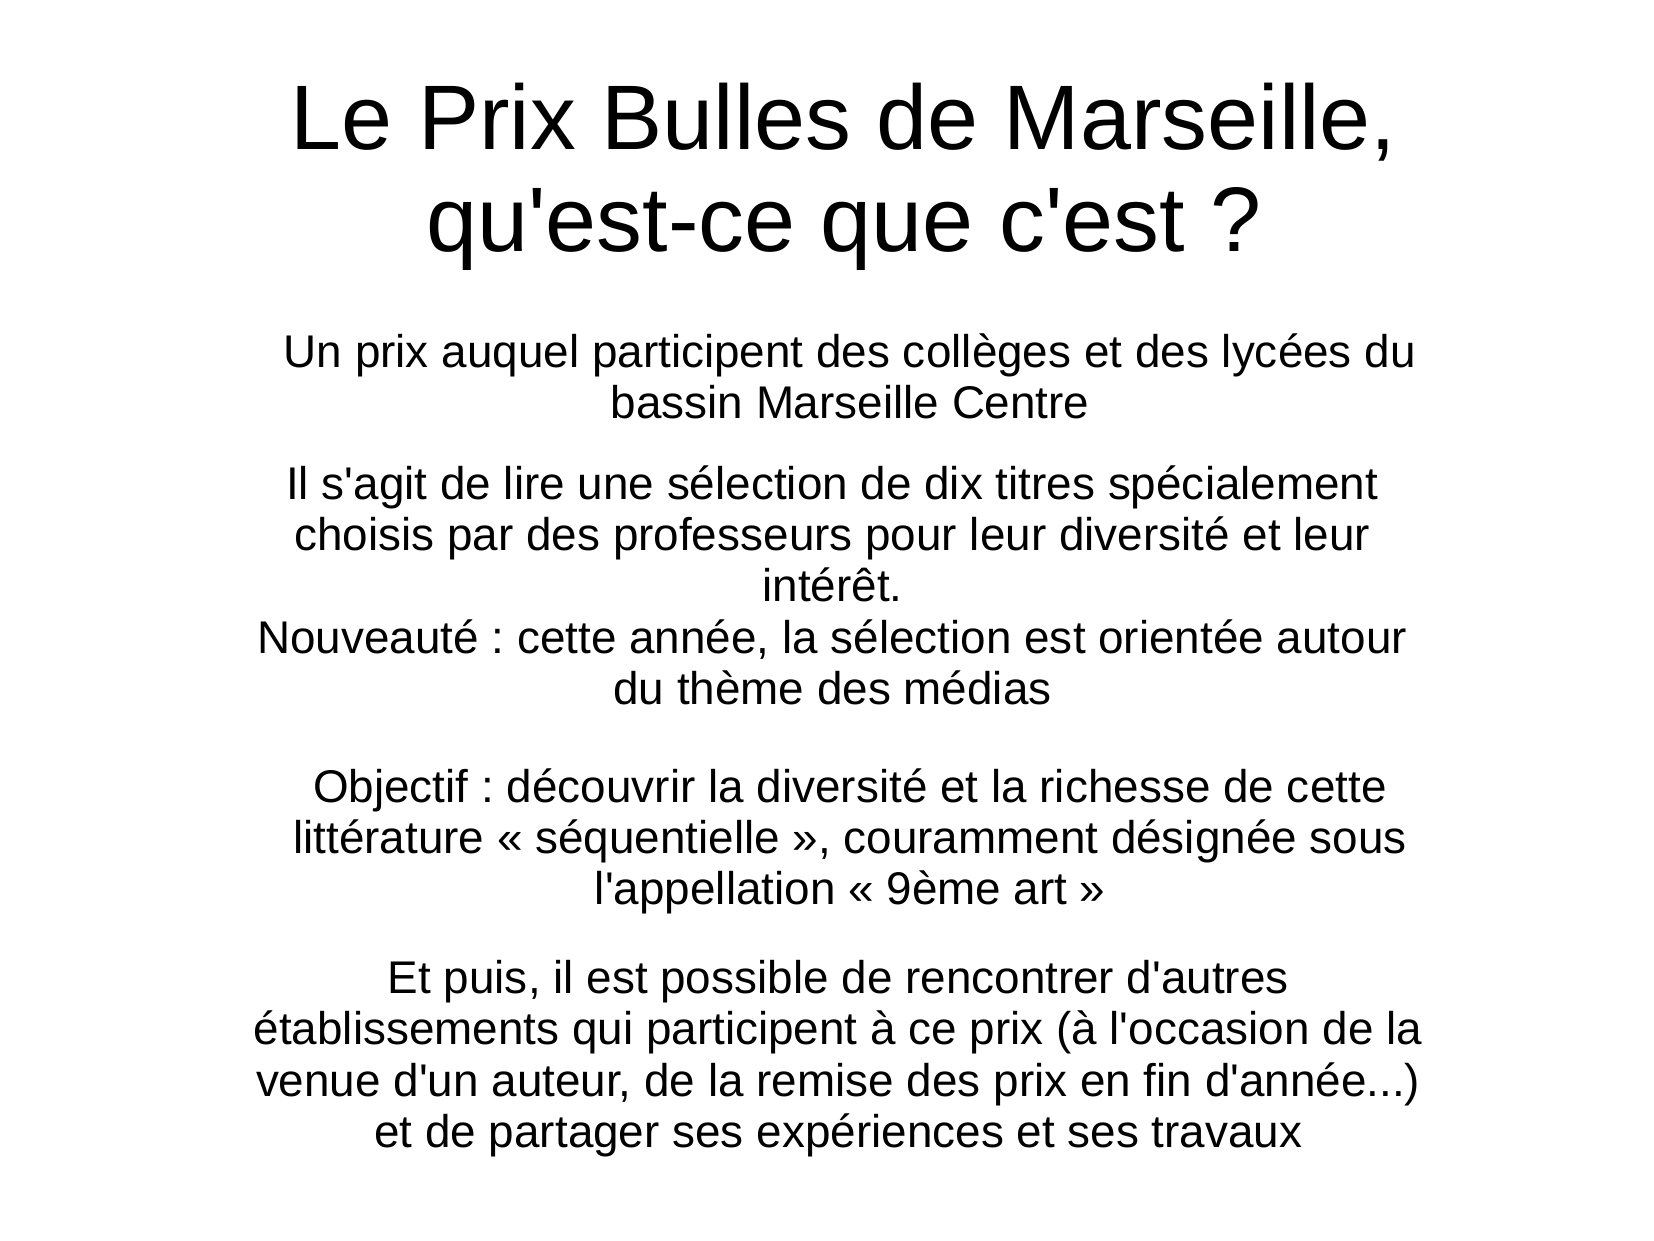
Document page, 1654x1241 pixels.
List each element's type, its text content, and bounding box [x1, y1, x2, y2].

text_box Objectif : découvrir la diversité et la richesse de cette littérature « séquentielle », couramment désignée sous l'appellation « 9ème art » [224, 753, 1477, 922]
text_box Le Prix Bulles de Marseille, qu'est-ce que c'est ? [129, 59, 1560, 279]
text_box Un prix auquel participent des collèges et des lycées du bassin Marseille Centre [248, 318, 1453, 436]
text_box Et puis, il est possible de rencontrer d'autres établissements qui participent à ce prix (à l'occasion de la venue d'un auteur, de la remise des prix en fin d'année...) et de partager ses expériences et ses travaux [224, 944, 1453, 1215]
text_box Il s'agit de lire une sélection de dix titres spécialement choisis par des professeurs pour leur diversité et leur intérêt. Nouveauté : cette année, la sélection est orientée autour du thème des médias [212, 450, 1453, 721]
